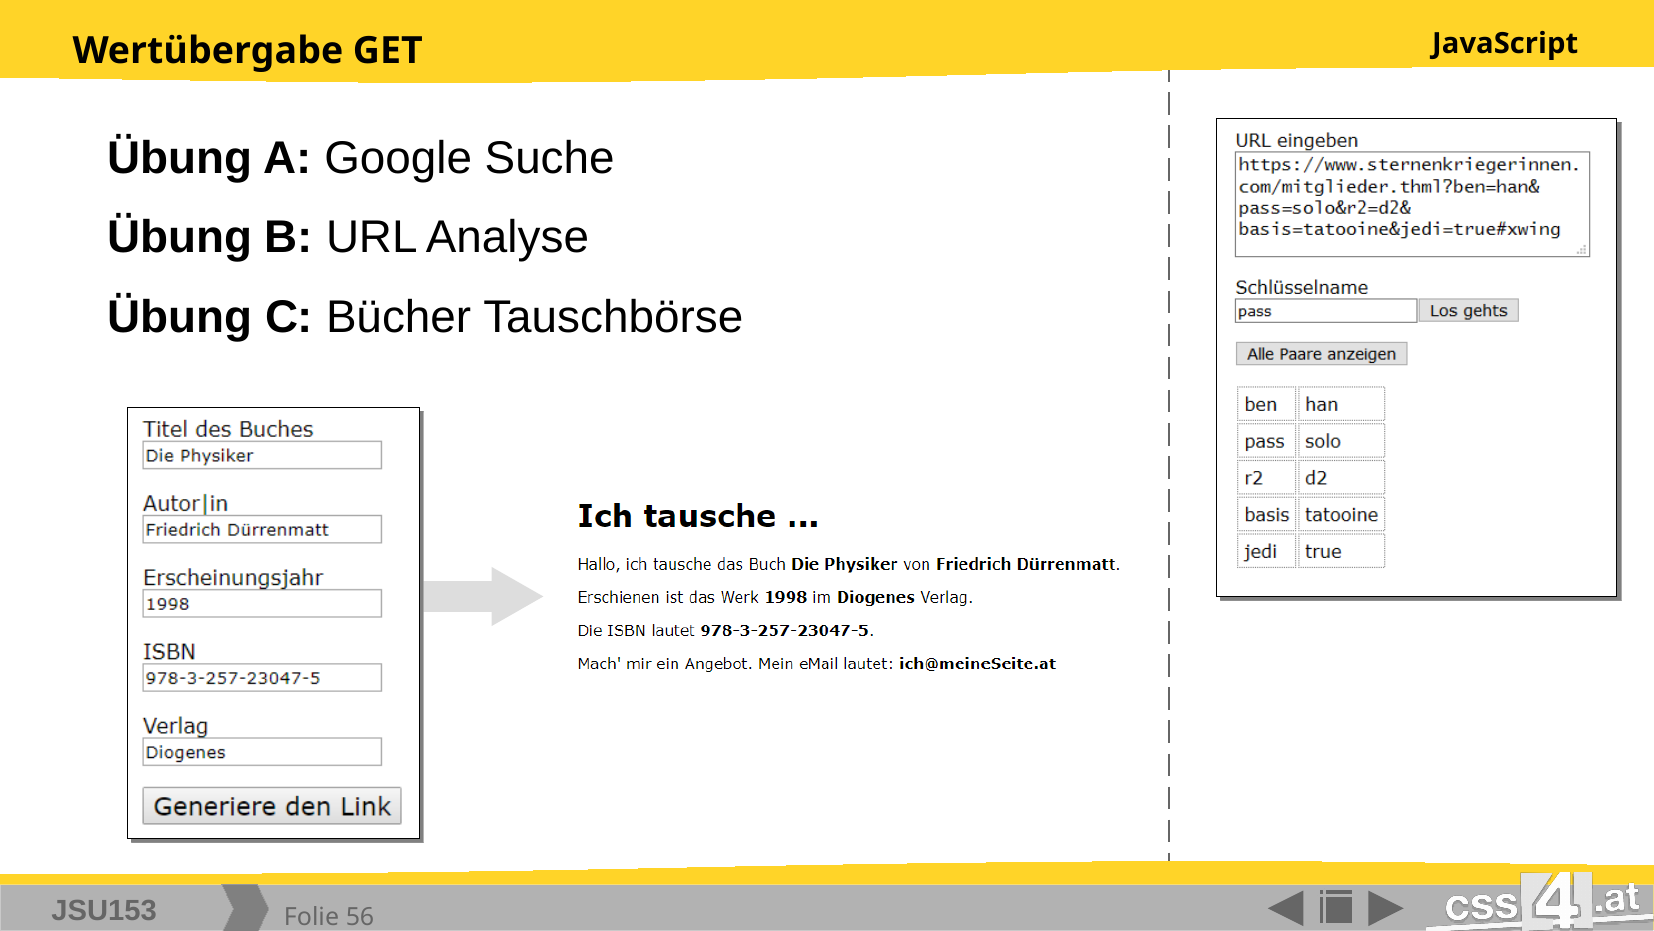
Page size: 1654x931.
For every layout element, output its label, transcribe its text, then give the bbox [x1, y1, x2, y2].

text_box JSU153 [36, 886, 209, 931]
text_box Folie <Foliennummer> [269, 891, 542, 931]
text_box [424, 566, 544, 627]
text_box Wertübergabe GET [57, 16, 434, 69]
text_box Übung B: URL Analyse [92, 204, 607, 271]
text_box JavaScript [1417, 15, 1607, 60]
picture [555, 481, 1146, 682]
picture [1216, 118, 1617, 597]
text_box [0, 0, 1654, 83]
text_box [0, 861, 1654, 931]
picture [1426, 872, 1654, 931]
text_box Übung C: Bücher Tauschbörse [92, 283, 772, 350]
picture [127, 407, 420, 839]
text_box Übung A: Google Suche [92, 124, 643, 191]
